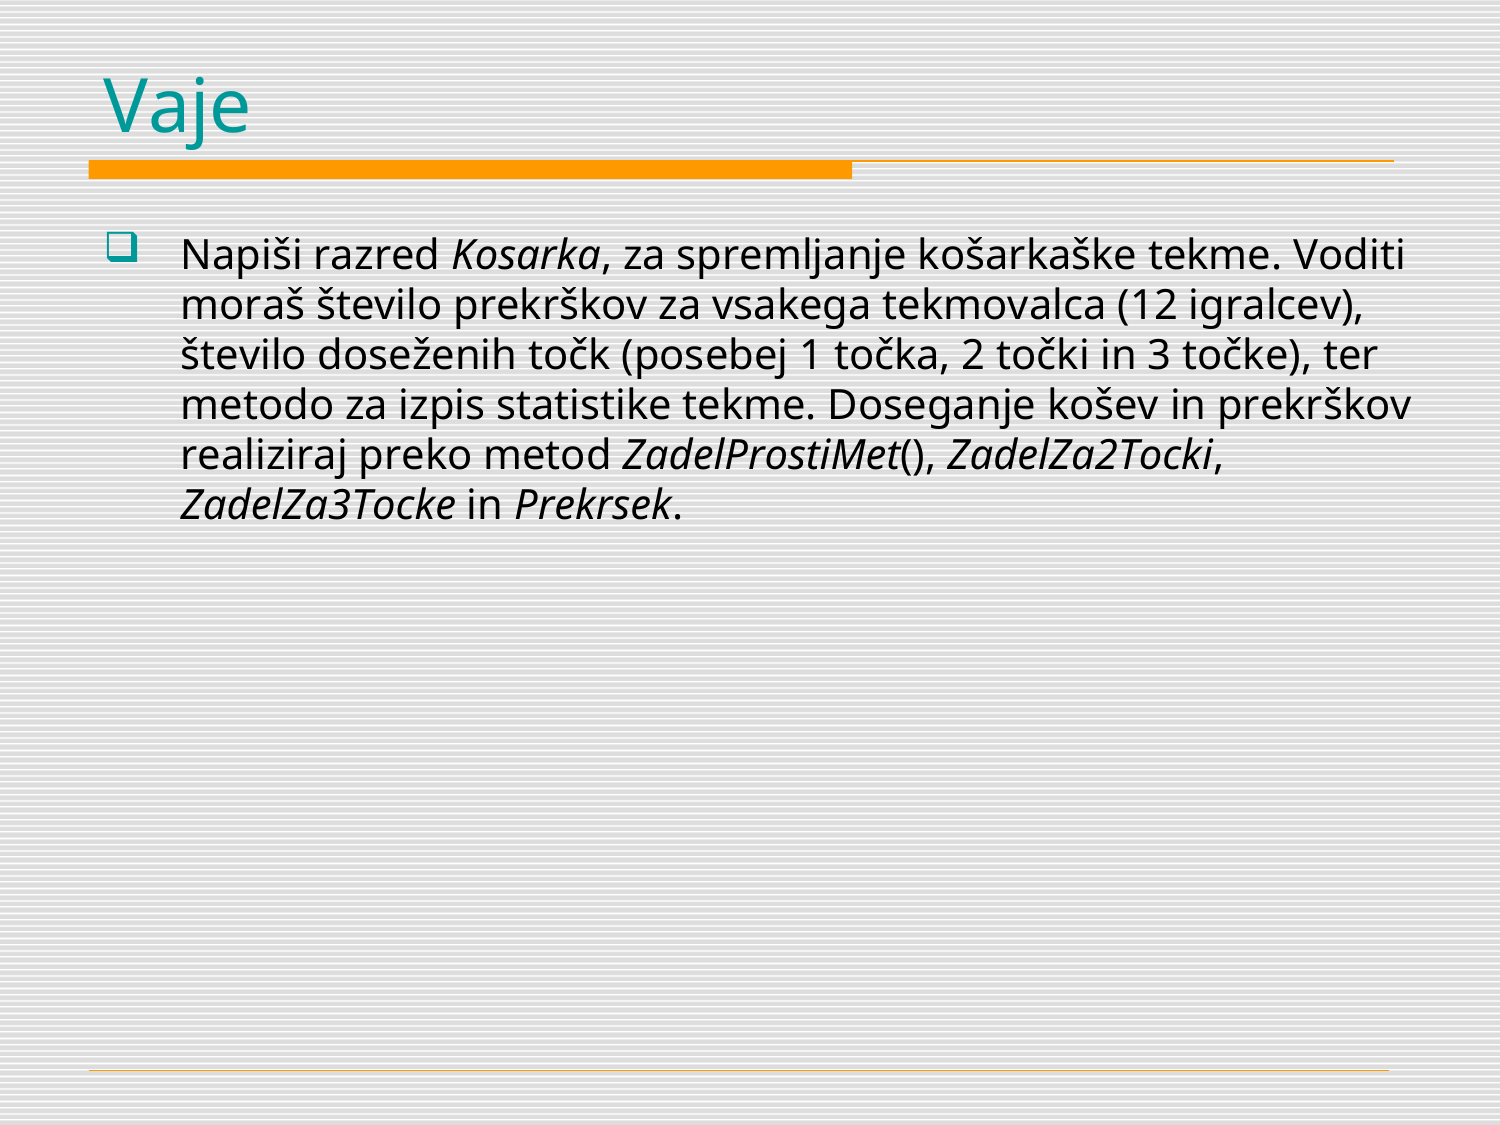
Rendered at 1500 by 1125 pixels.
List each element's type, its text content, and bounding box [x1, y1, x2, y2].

list Napiši razred Kosarka, za spremljanje košarkaške tekme. Voditi moraš število prekrškov za vsakega tekmovalca (12 igralcev), število doseženih točk (posebej 1 točka, 2 točki in 3 točke), ter metodo za izpis statistike tekme. Doseganje košev in prekrškov realiziraj preko metod ZadelProstiMet(), ZadelZa2Tocki, ZadelZa3Tocke in Prekrsek. [88, 220, 1500, 1059]
picture [0, 0, 1500, 1125]
title Vaje [88, 42, 1401, 155]
